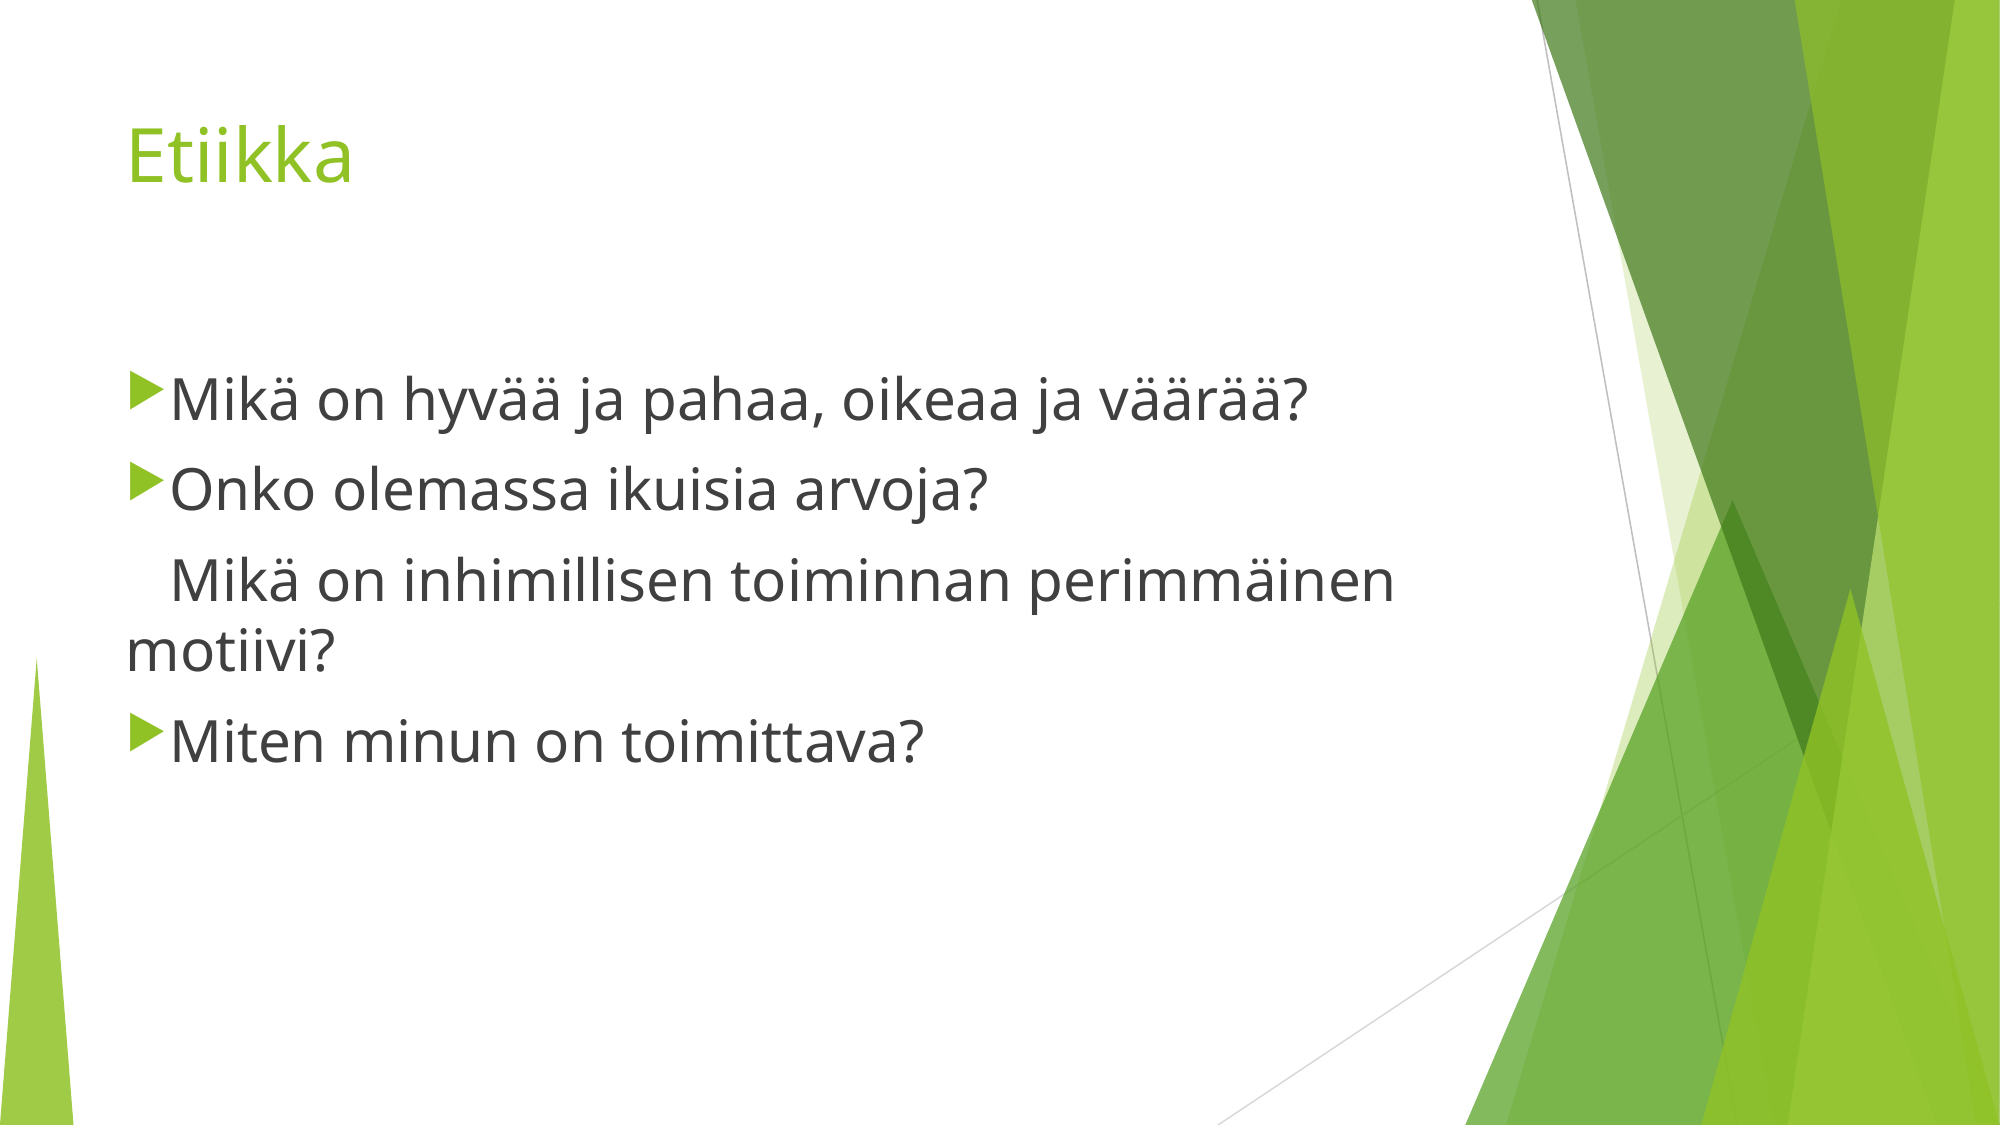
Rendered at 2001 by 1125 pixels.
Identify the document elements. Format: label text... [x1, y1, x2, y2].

title Etiikka [111, 99, 1522, 317]
list Mikä on hyvää ja pahaa, oikeaa ja väärää? Onko olemassa ikuisia arvoja? Mikä on inhimillisen toiminnan perimmäinen motiivi? Miten minun on toimittava? [111, 354, 1522, 992]
